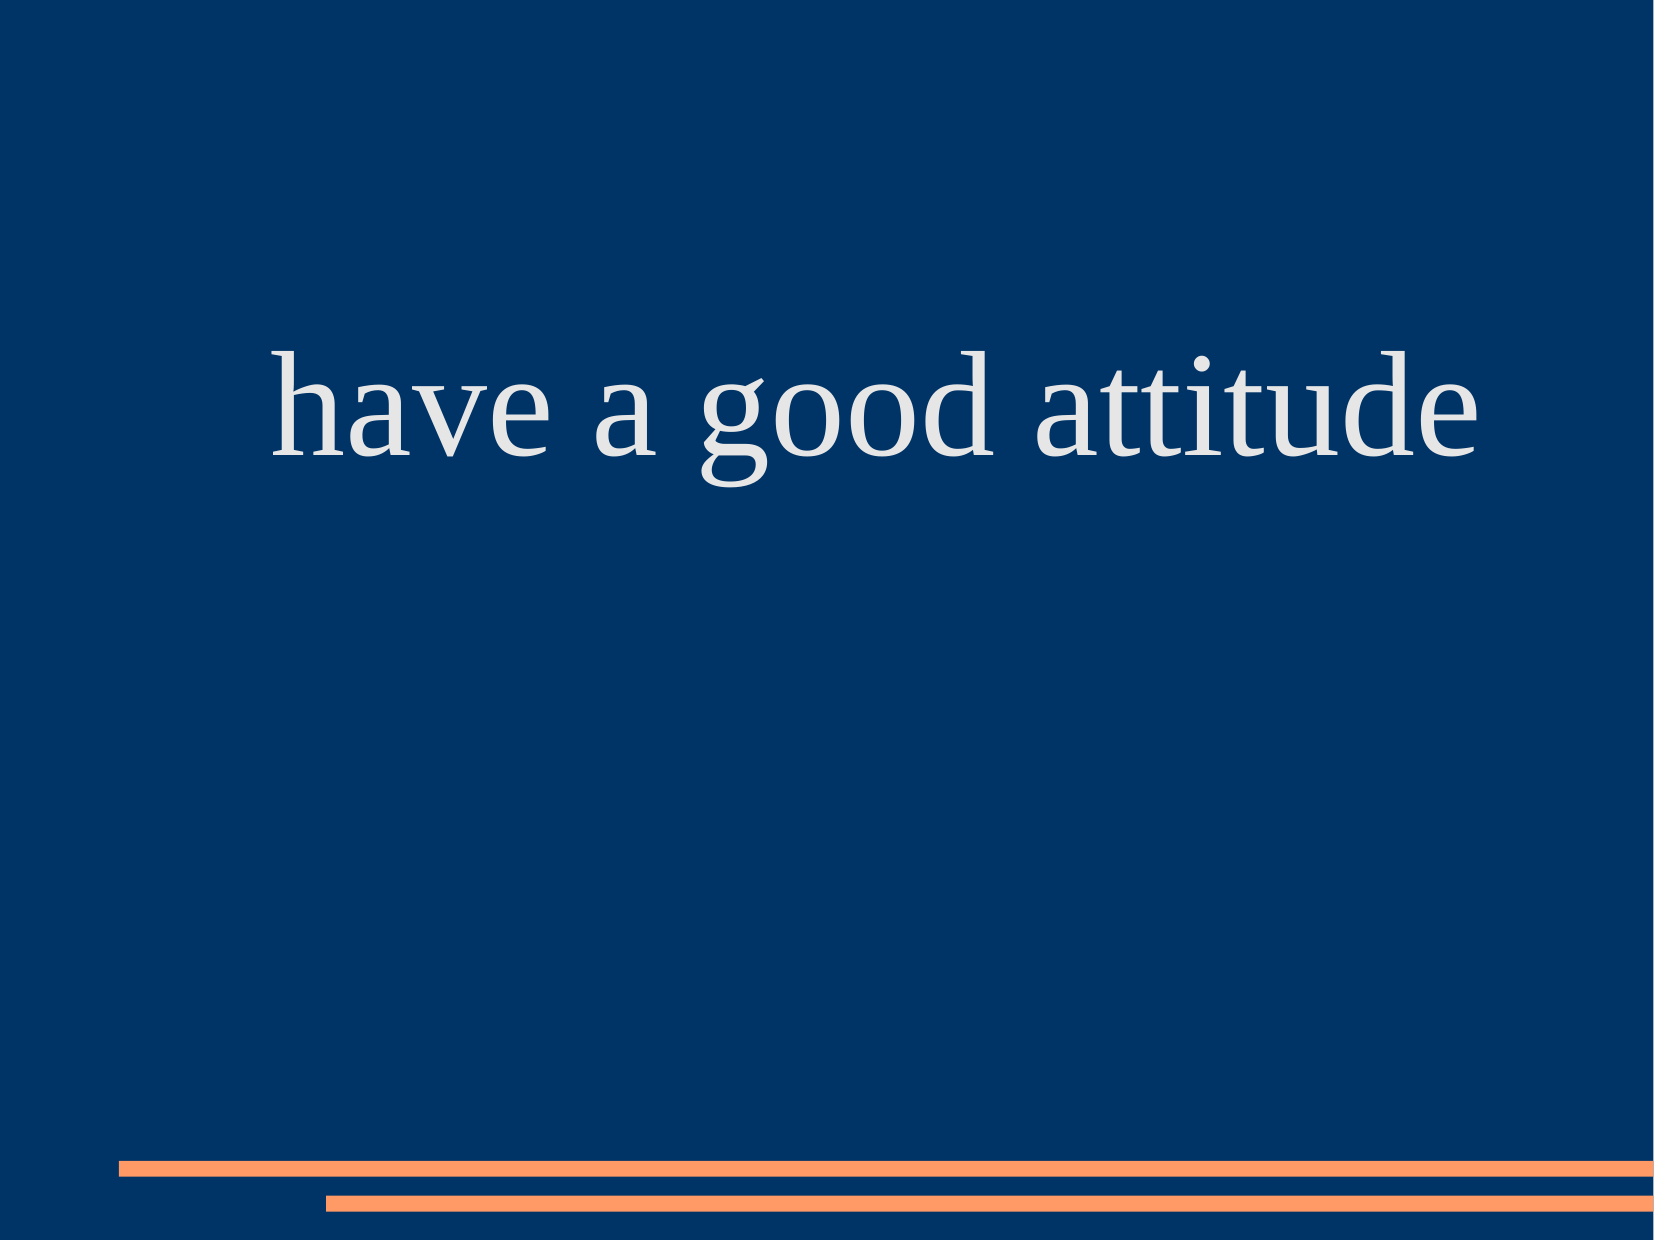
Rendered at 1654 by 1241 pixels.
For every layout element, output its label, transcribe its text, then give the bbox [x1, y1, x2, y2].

list have a good attitude [121, 322, 1561, 1132]
